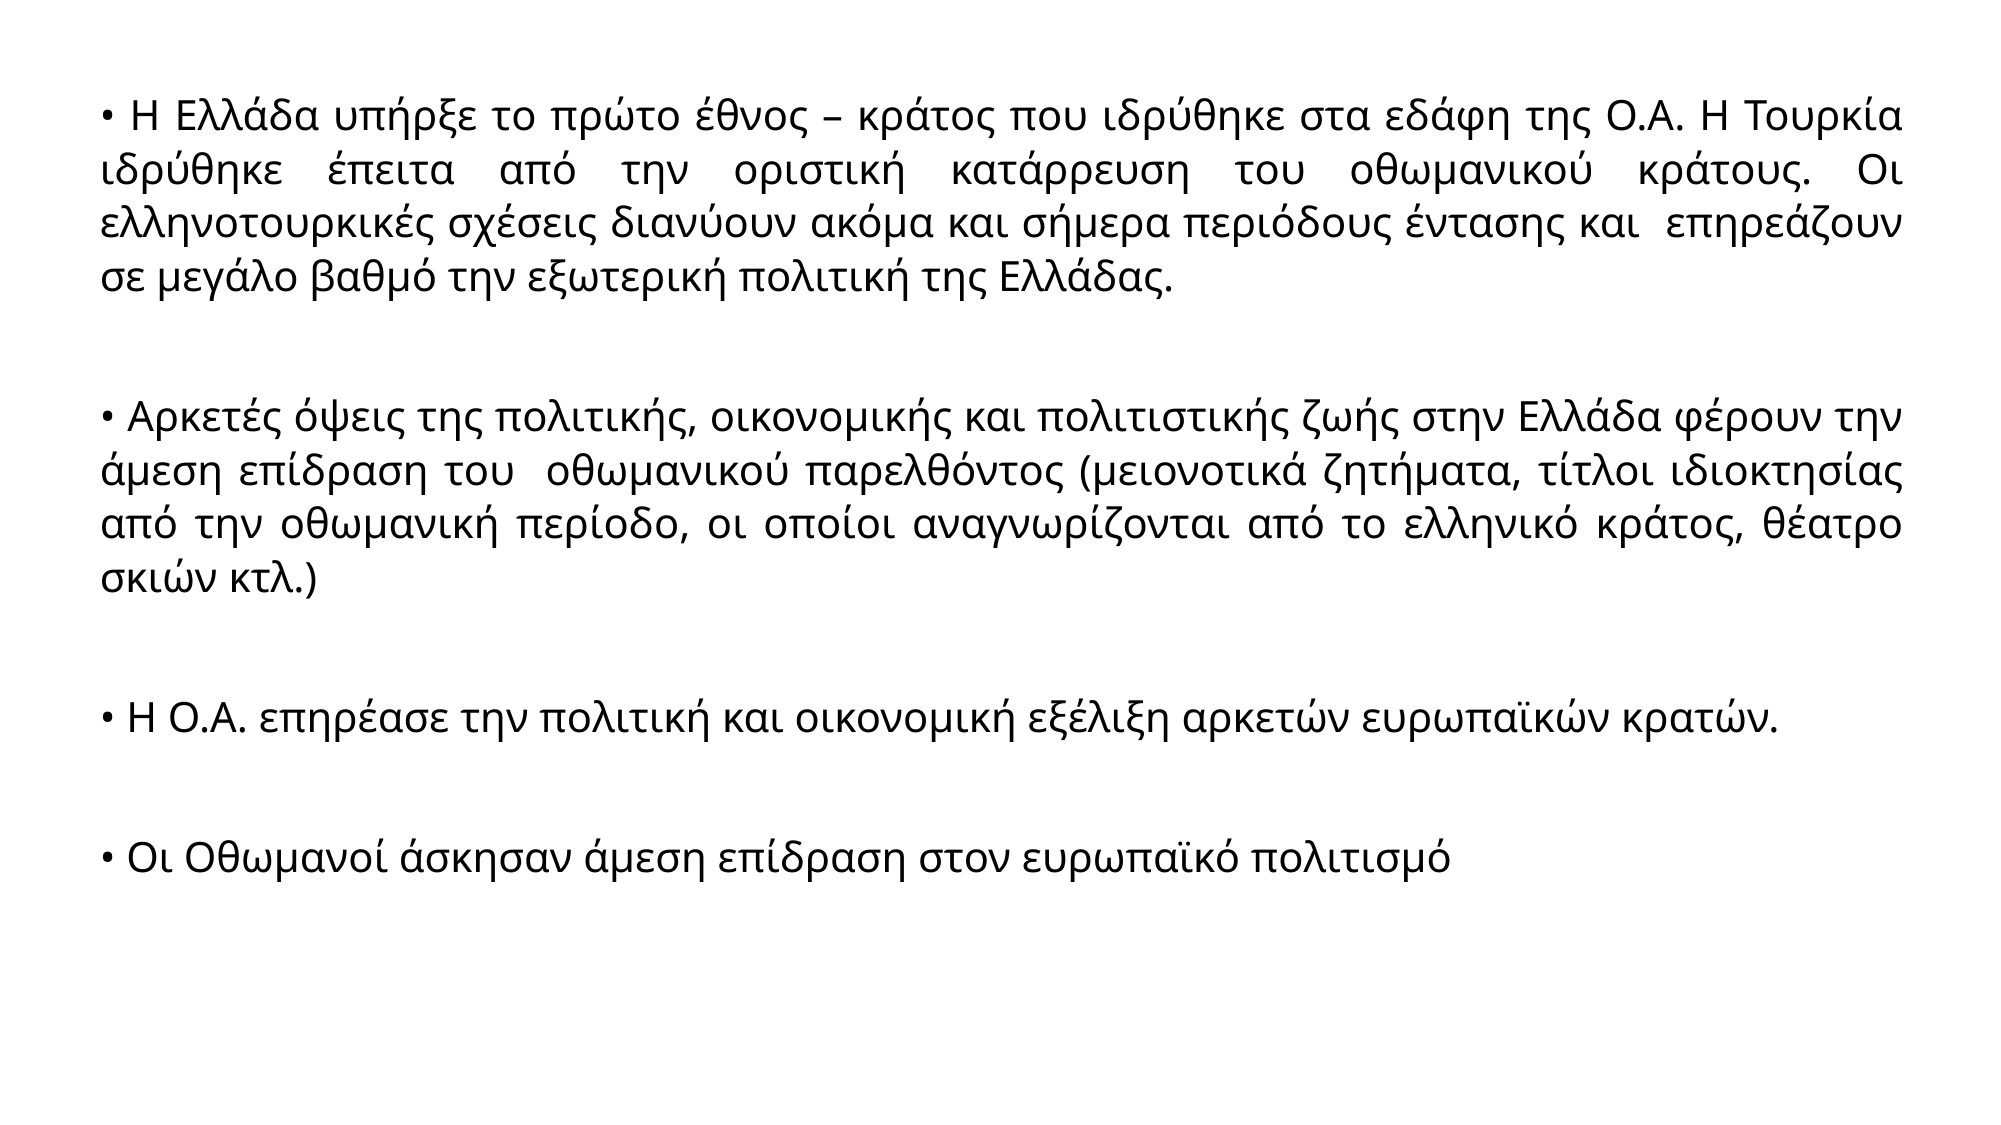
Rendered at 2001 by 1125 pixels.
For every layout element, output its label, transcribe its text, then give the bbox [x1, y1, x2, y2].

text_box • Η Ελλάδα υπήρξε το πρώτο έθνος – κράτος που ιδρύθηκε στα εδάφη της Ο.Α. Η Τουρκία ιδρύθηκε έπειτα από την οριστική κατάρρευση του οθωμανικού κράτους. Οι ελληνοτουρκικές σχέσεις διανύουν ακόμα και σήμερα περιόδους έντασης και επηρεάζουν σε μεγάλο βαθμό την εξωτερική πολιτική της Ελλάδας. • Αρκετές όψεις της πολιτικής, οικονομικής και πολιτιστικής ζωής στην Ελλάδα φέρουν την άμεση επίδραση του οθωμανικού παρελθόντος (μειονοτικά ζητήματα, τίτλοι ιδιοκτησίας από την οθωμανική περίοδο, οι οποίοι αναγνωρίζονται από το ελληνικό κράτος, θέατρο σκιών κτλ.) • Η Ο.Α. επηρέασε την πολιτική και οικονομική εξέλιξη αρκετών ευρωπαϊκών κρατών. • Οι Οθωμανοί άσκησαν άμεση επίδραση στον ευρωπαϊκό πολιτισμό [85, 78, 1922, 959]
